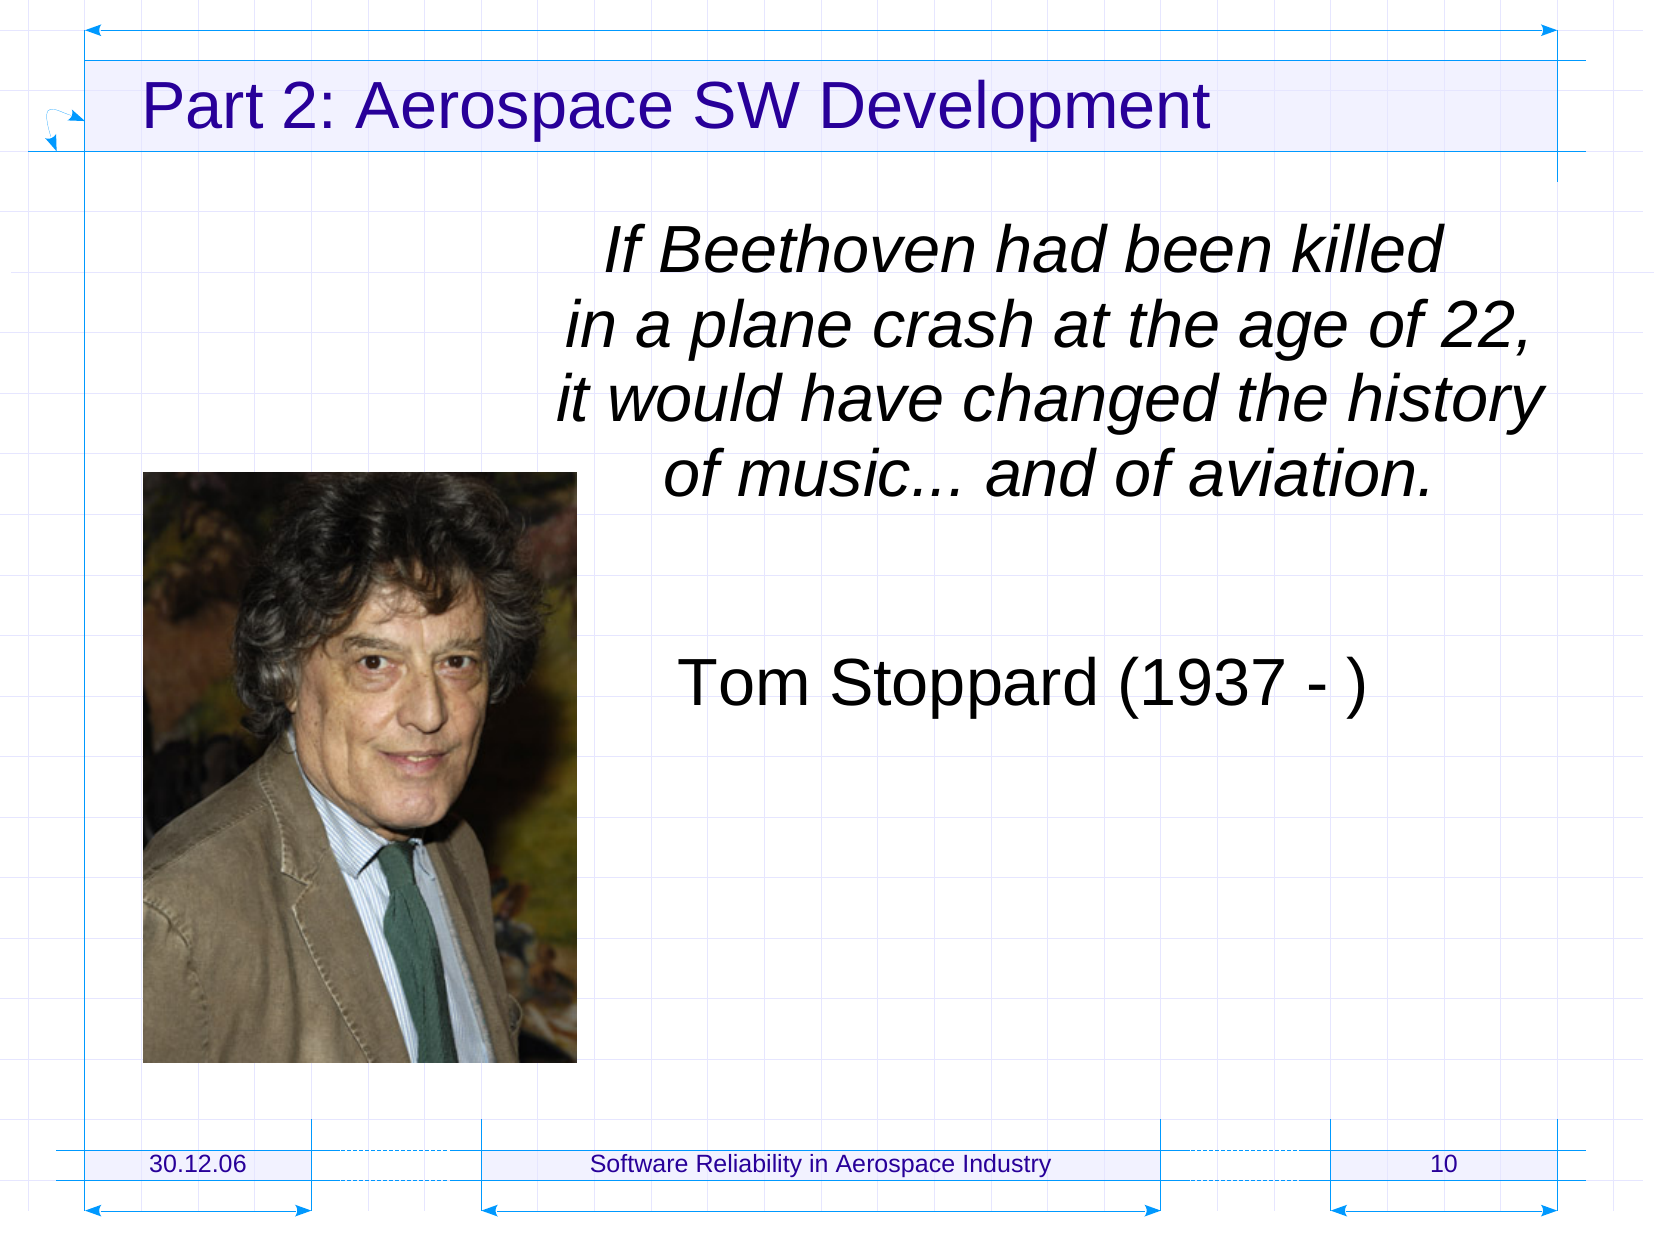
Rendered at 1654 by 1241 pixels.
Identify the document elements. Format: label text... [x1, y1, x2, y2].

picture [143, 472, 577, 1063]
title Part 2: Aerospace SW Development [141, 67, 1558, 144]
list If Beethoven had been killed in a plane crash at the age of 22, it would have changed the history of music... and of aviation. Tom Stoppard (1937 - ) [472, 211, 1558, 1106]
